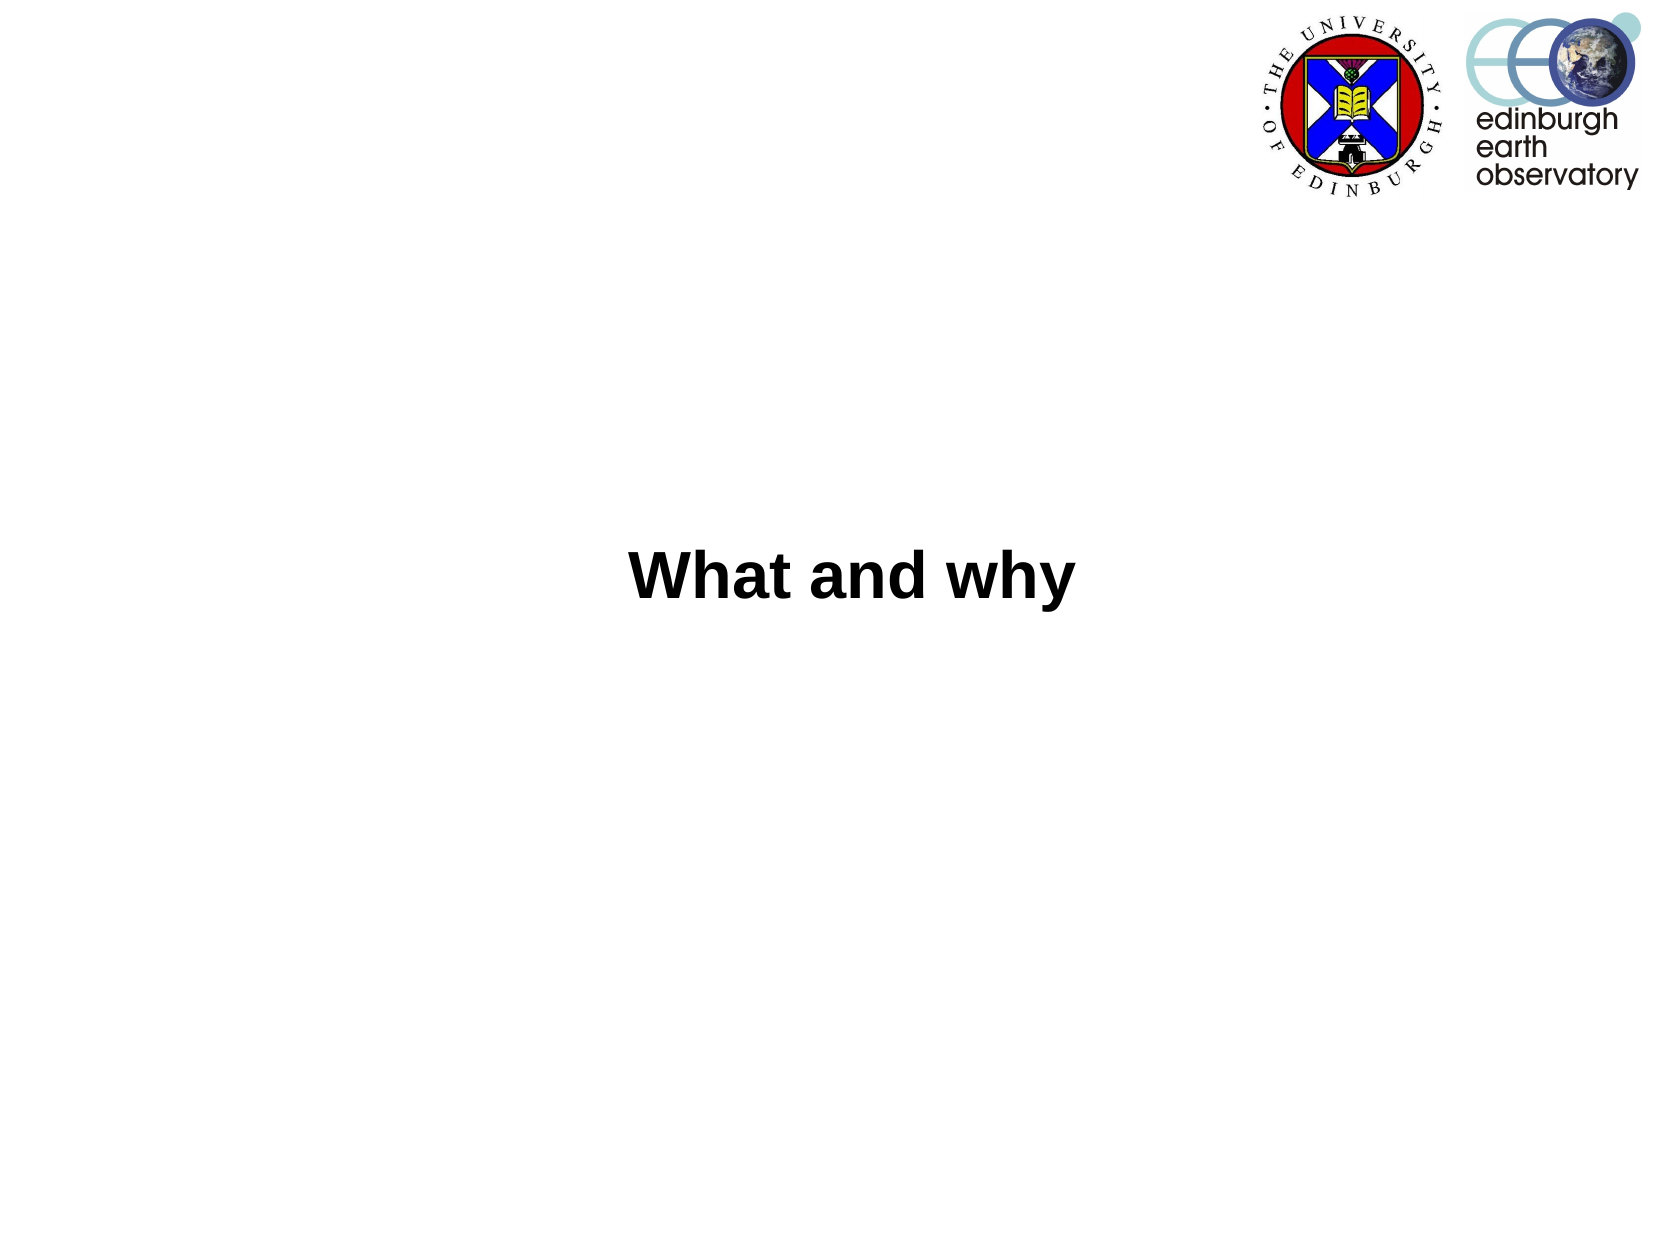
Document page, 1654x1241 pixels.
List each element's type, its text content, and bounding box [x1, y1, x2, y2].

text_box What and why [613, 530, 1091, 632]
picture [1464, 11, 1642, 191]
picture [1258, 10, 1447, 201]
